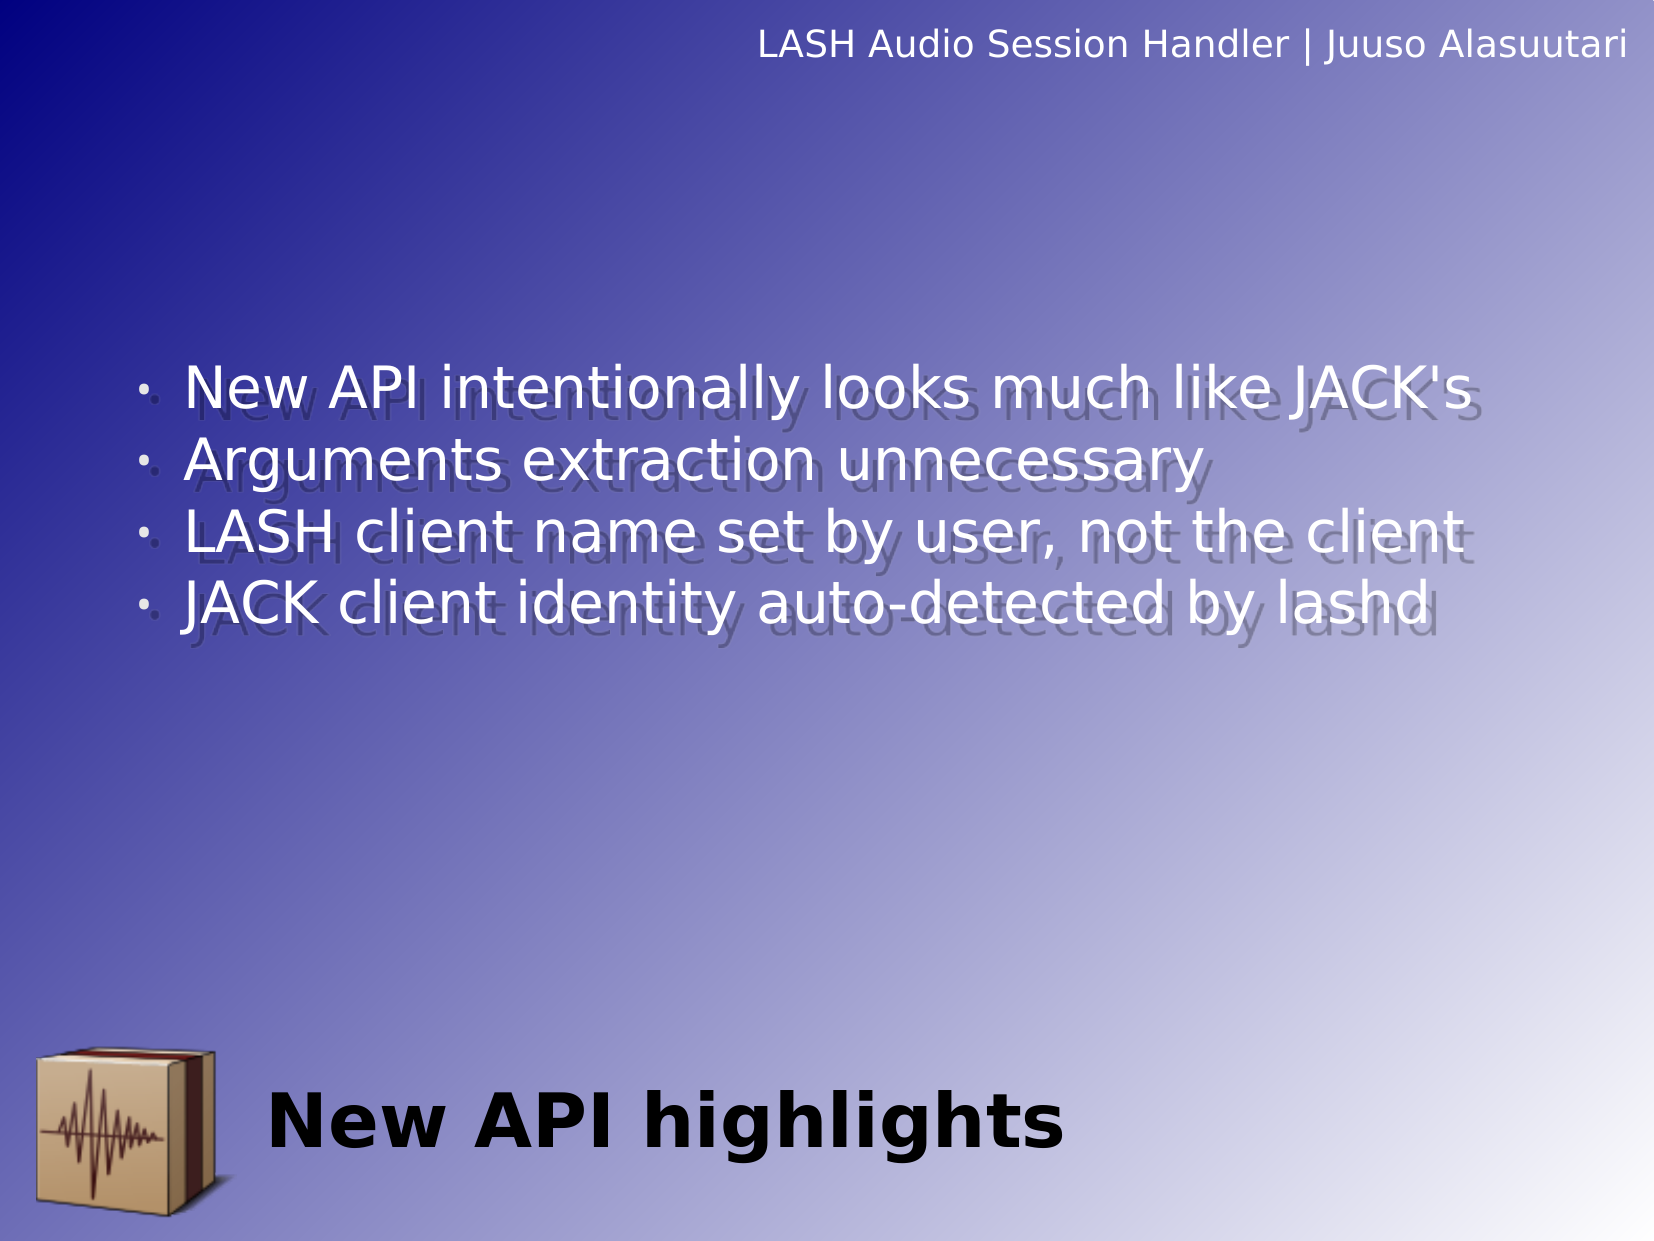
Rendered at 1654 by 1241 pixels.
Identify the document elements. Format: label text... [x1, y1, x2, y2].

picture [36, 1033, 237, 1234]
list New API intentionally looks much like JACK's Arguments extraction unnecessary LASH client name set by user, not the client JACK client identity auto-detected by lashd [88, 354, 1565, 916]
title New API highlights [265, 1033, 1625, 1211]
